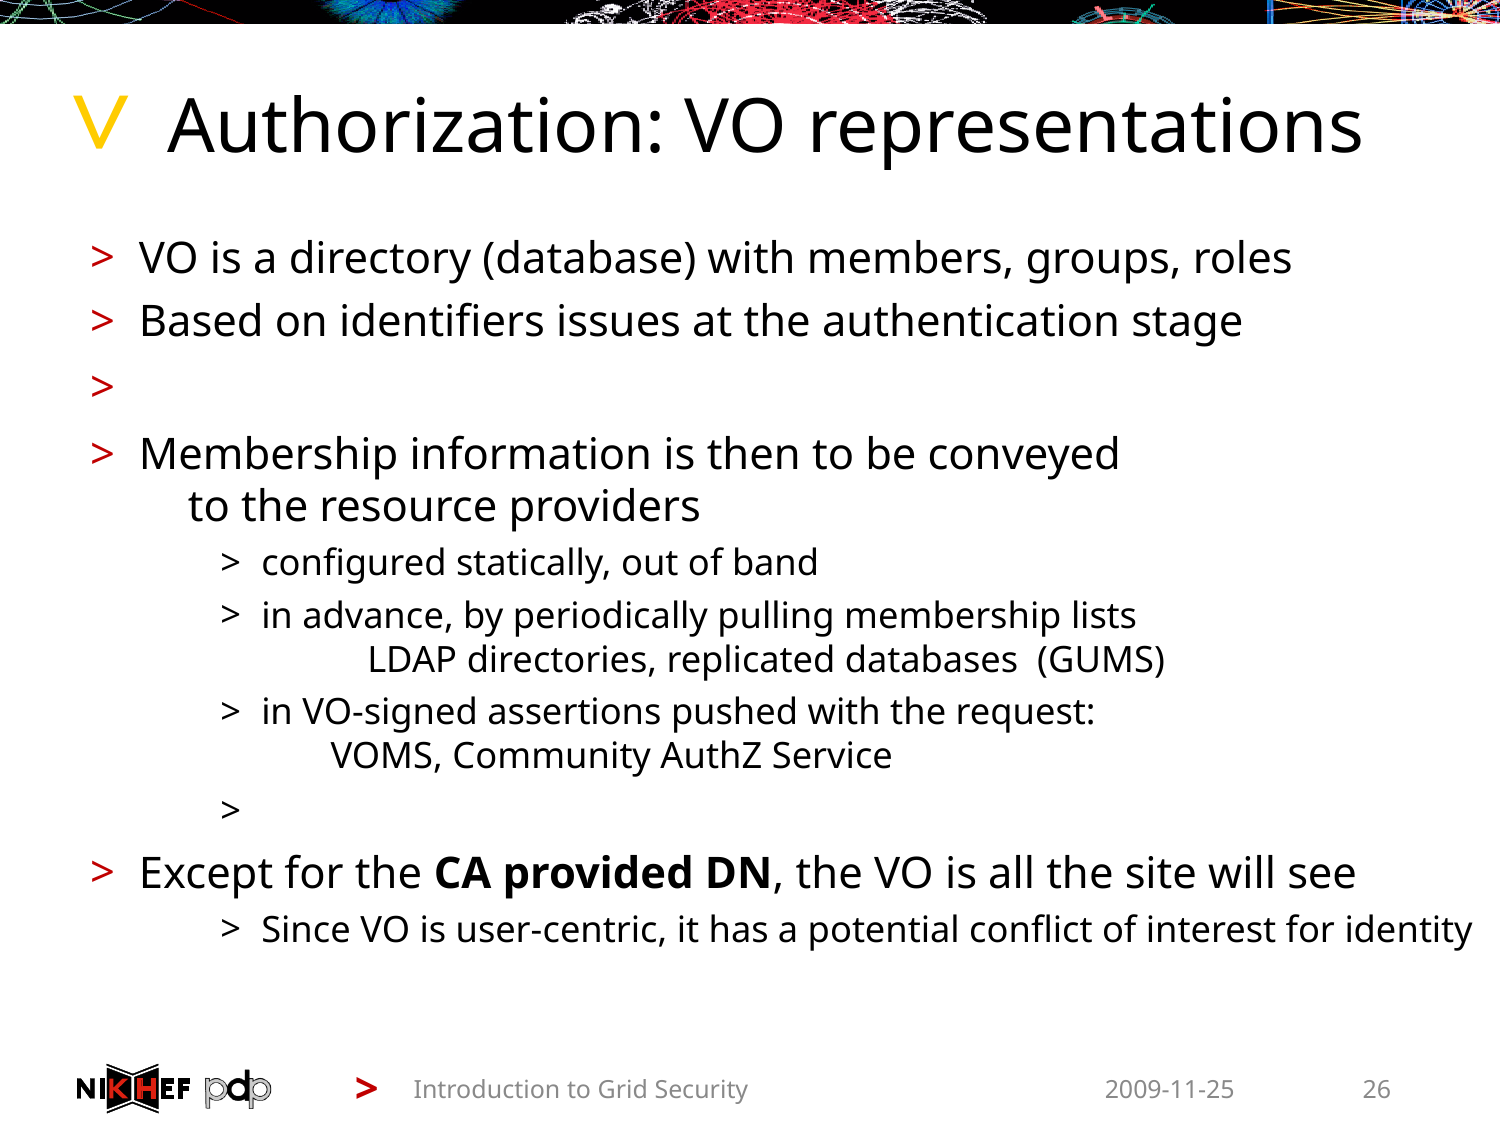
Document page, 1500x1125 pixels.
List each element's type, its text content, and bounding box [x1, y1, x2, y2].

text_box 2009-11-25 [1089, 1066, 1266, 1103]
text_box Introduction to Grid Security [398, 1066, 938, 1103]
title Authorization: VO representations [152, 56, 1426, 188]
list VO is a directory (database) with members, groups, roles Based on identifiers issues at the authentication stage Membership information is then to be conveyed to the resource providers configured statically, out of band in advance, by periodically pulling membership lists LDAP directories, replicated databases (GUMS) in VO-signed assertions pushed with the request: VOMS, Community AuthZ Service Except for the CA provided DN, the VO is all the site will see Since VO is user-centric, it has a potential conflict of interest for identity [75, 222, 1500, 1005]
text_box 27 [1347, 1066, 1426, 1102]
